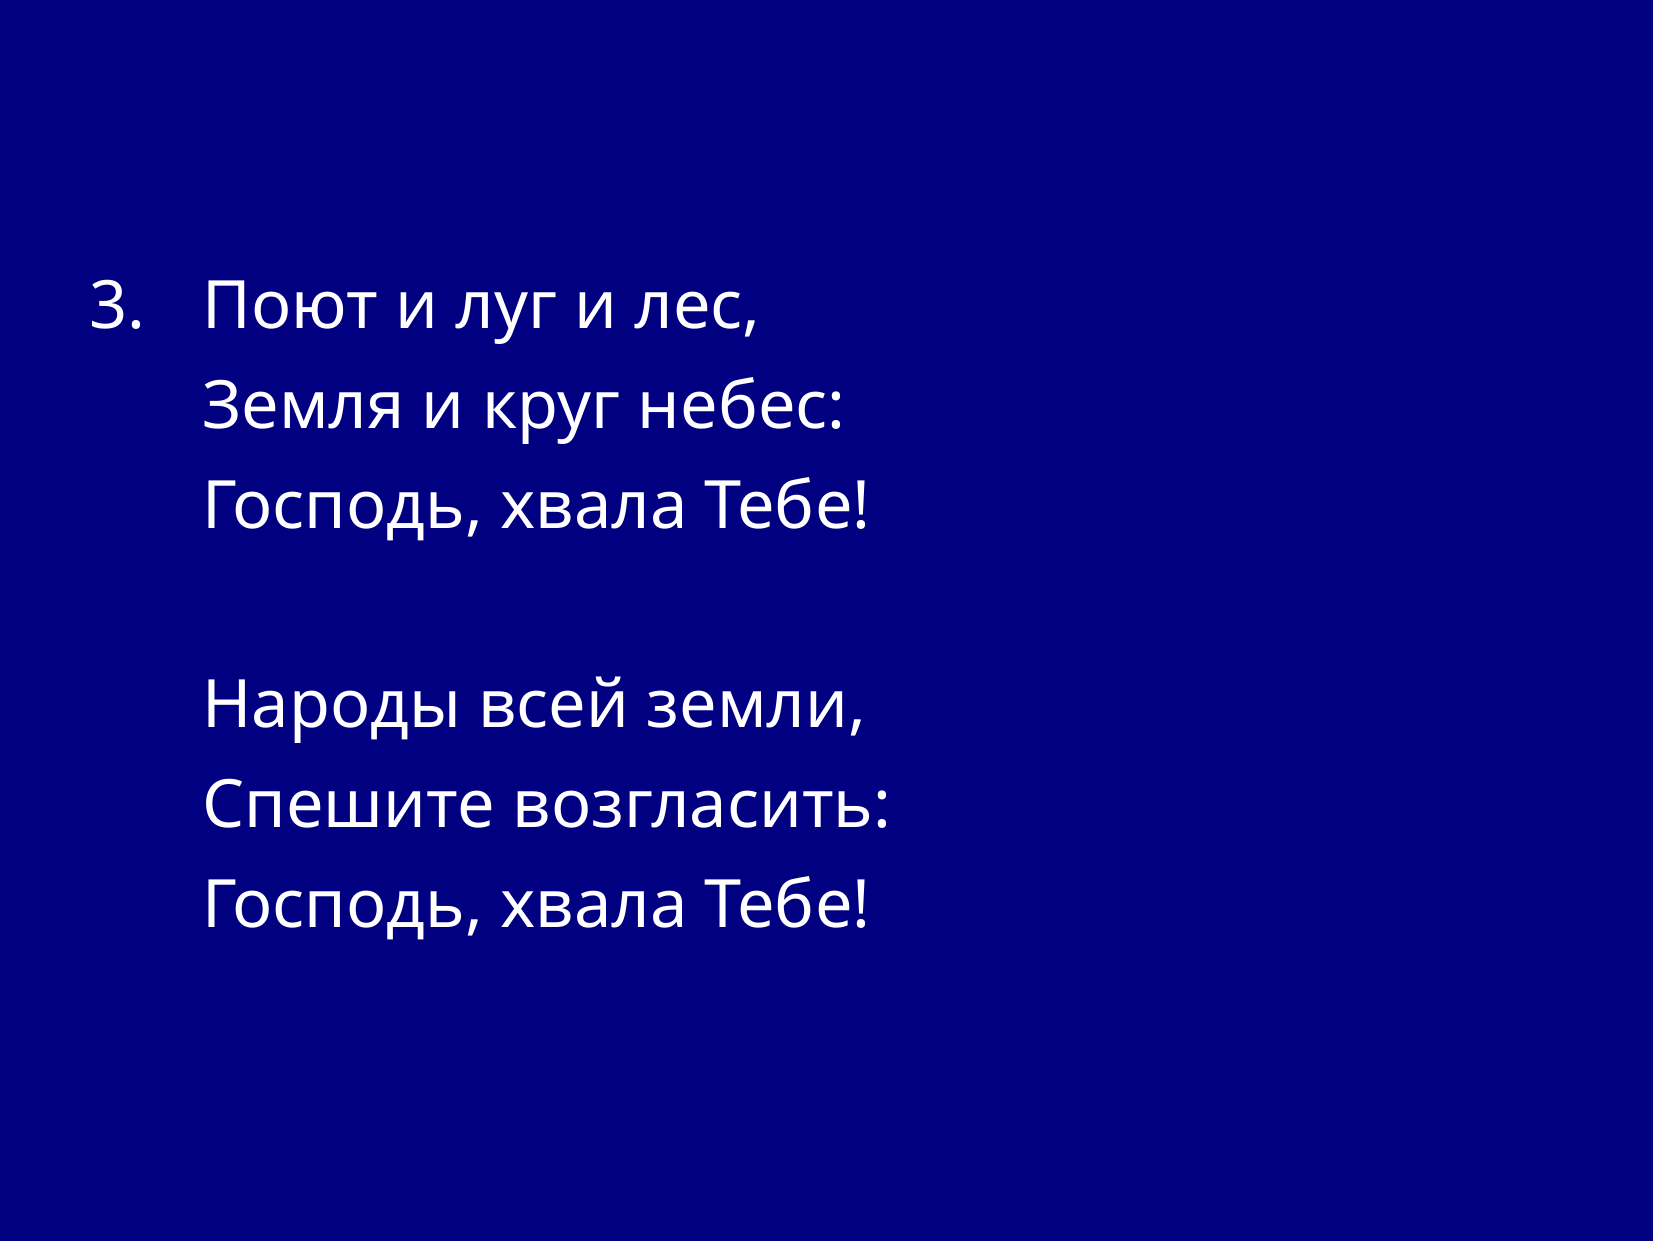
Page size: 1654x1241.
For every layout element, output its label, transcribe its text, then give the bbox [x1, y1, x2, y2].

text_box 3. Поют и луг и лес, Земля и круг небес: Господь, хвала Тебе! Народы всей земли, Спешите возгласить: Господь, хвала Тебе! [75, 150, 1576, 1163]
